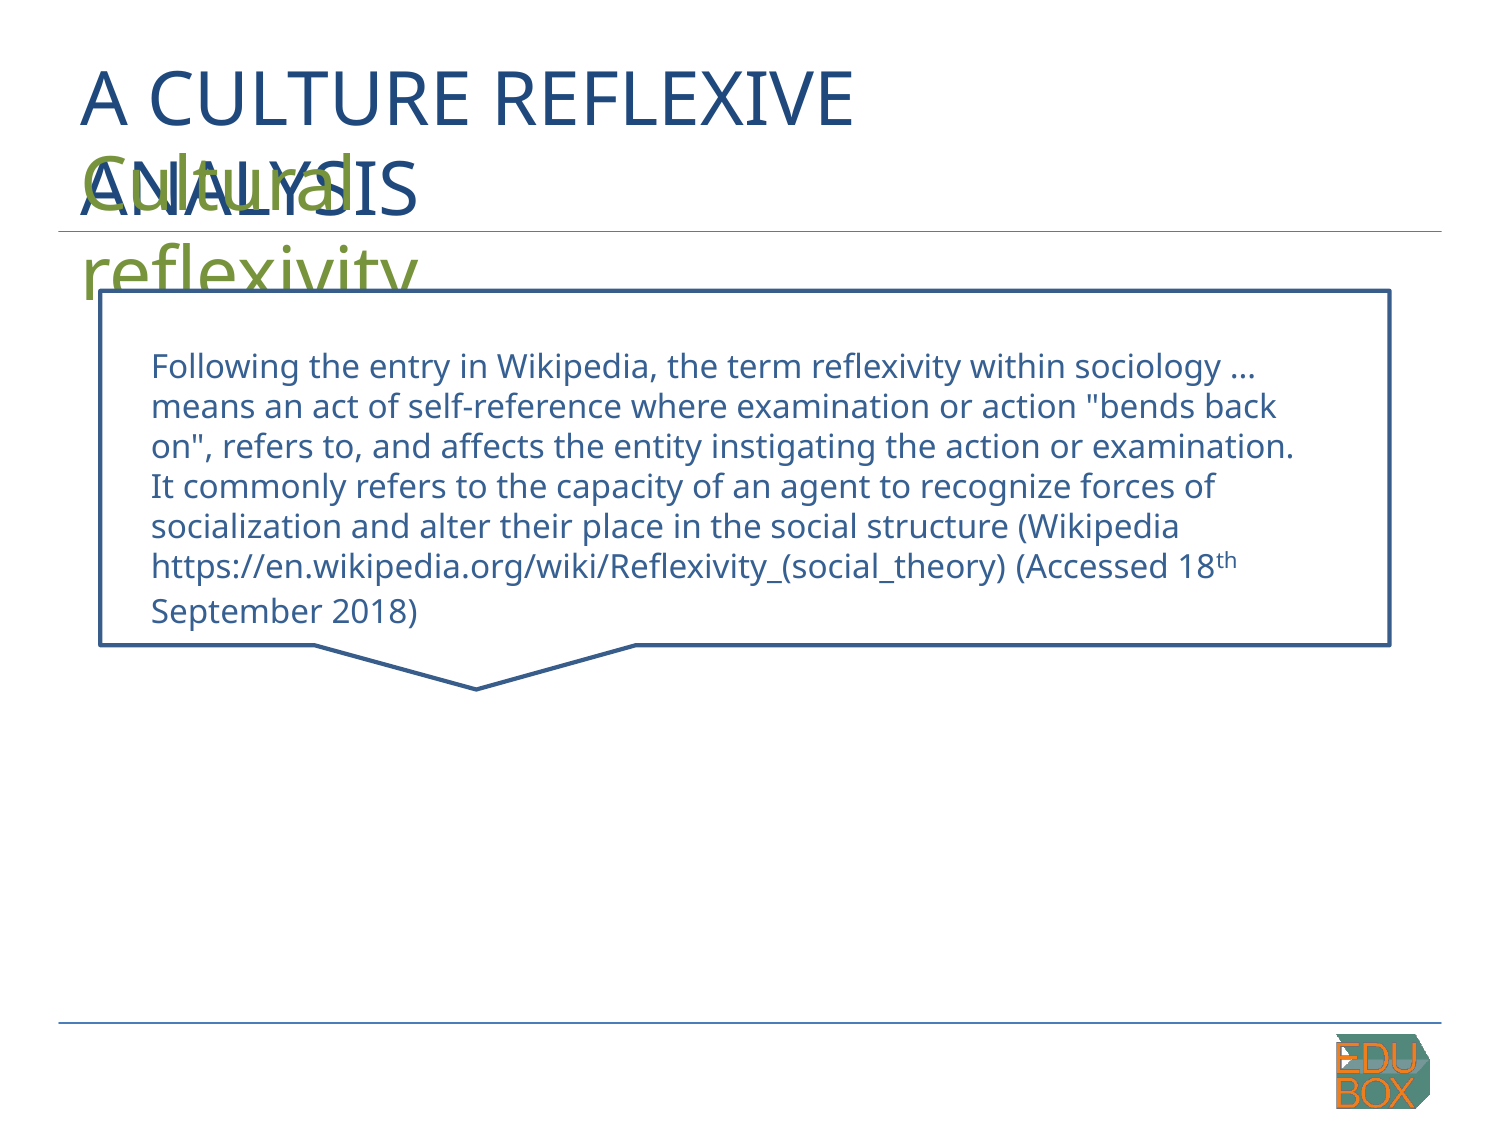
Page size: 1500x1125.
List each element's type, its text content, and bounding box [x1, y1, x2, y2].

list Cultural reflexivity [64, 127, 1040, 247]
text_box [100, 290, 1390, 690]
list [53, 255, 1404, 1005]
picture [1328, 1028, 1437, 1114]
title A CULTURE REFLEXIVE ANALYSIS [64, 42, 1426, 153]
text_box Following the entry in Wikipedia, the term reflexivity within sociology … means an act of self-reference where examination or action "bends back on", refers to, and affects the entity instigating the action or examination. It commonly refers to the capacity of an agent to recognize forces of socialization and alter their place in the social structure (Wikipedia https://en.wikipedia.org/wiki/Reflexivity_(social_theory) (Accessed 18th September 2018) [135, 338, 1330, 639]
